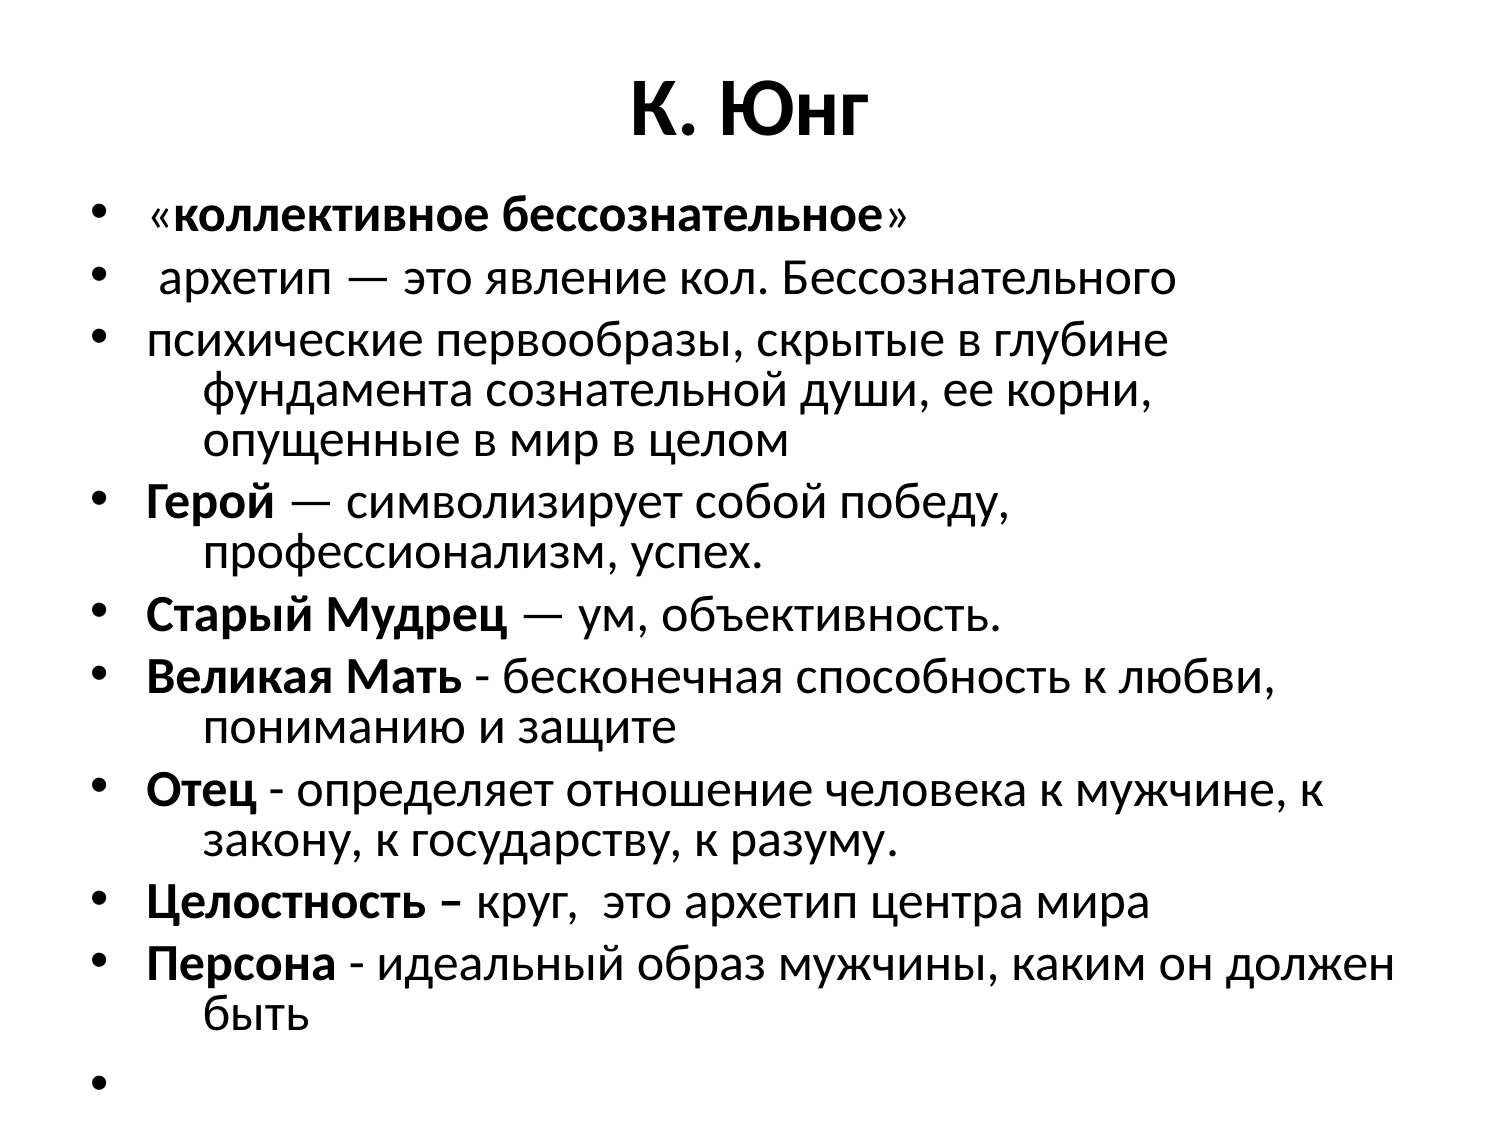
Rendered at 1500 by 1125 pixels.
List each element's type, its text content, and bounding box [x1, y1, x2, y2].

list «коллективное бессознательное» архетип — это явление кол. Бессознательного психические первообразы, скрытые в глубине фундамента сознательной души, ее корни, опущенные в мир в целом Герой — символизирует собой победу, профессионализм, успех. Старый Мудрец — ум, объективность. Великая Мать - бесконечная способность к любви, пониманию и защите Отец - определяет отношение человека к мужчине, к закону, к государству, к разуму. Целостность – круг, это архетип центра мира Персона - идеальный образ мужчины, каким он должен быть [75, 184, 1426, 1083]
title К. Юнг [75, 45, 1426, 138]
